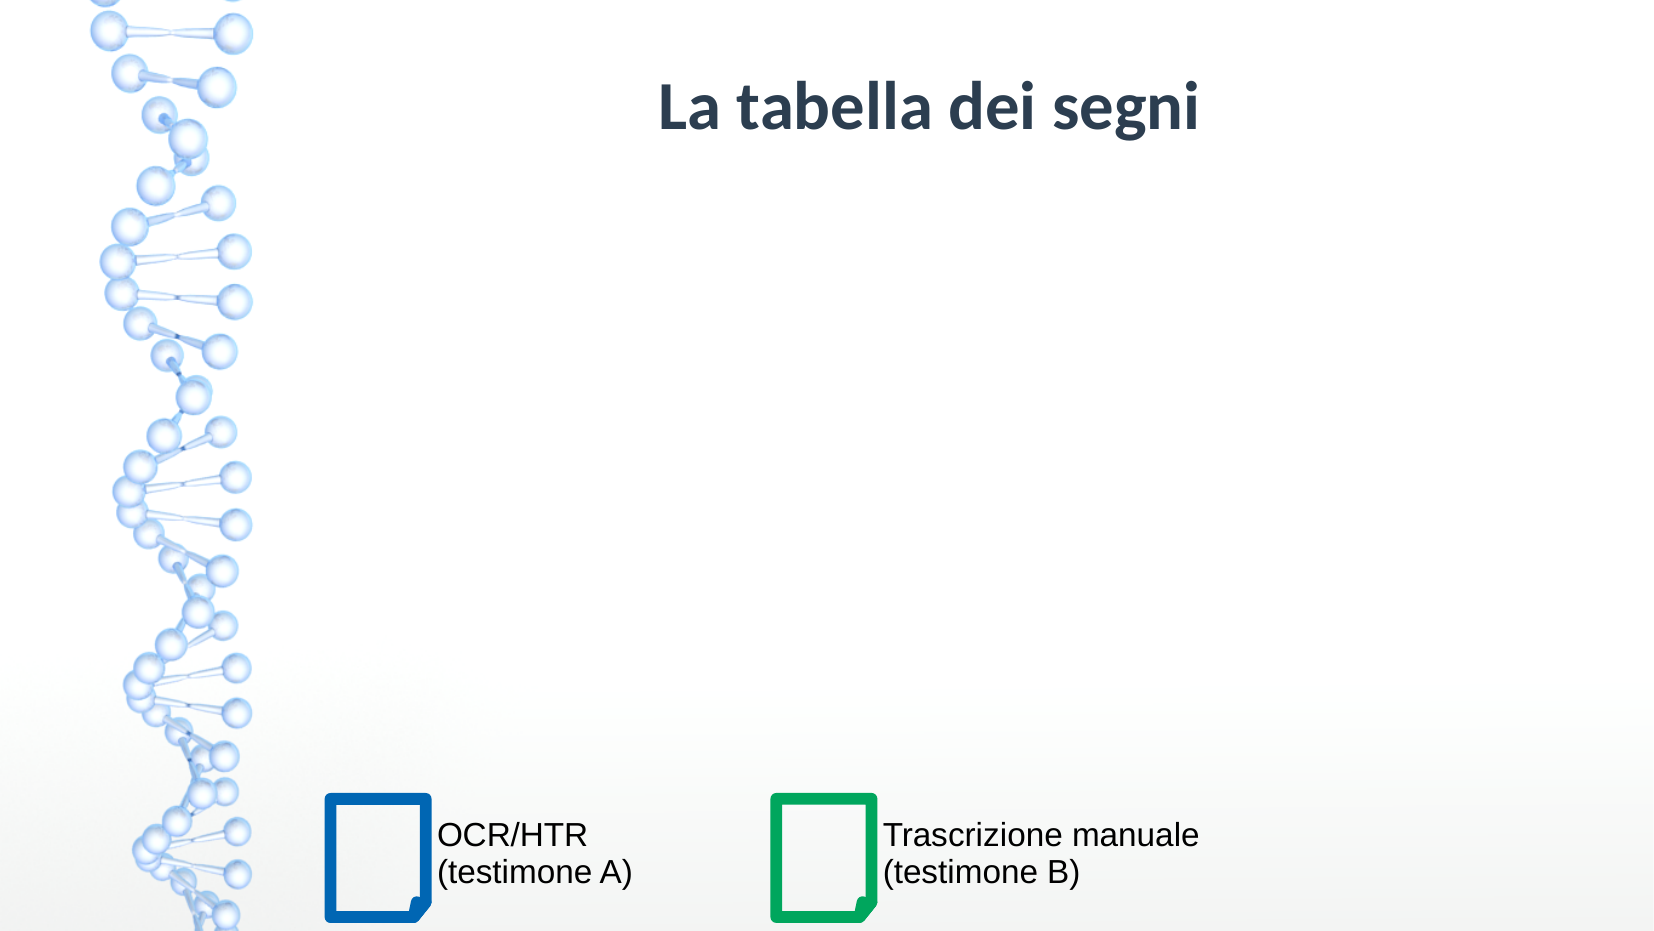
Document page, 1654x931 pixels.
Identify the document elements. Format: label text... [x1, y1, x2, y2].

title La tabella dei segni [265, 35, 1595, 189]
text_box OCR/HTR (testimone A) [432, 809, 648, 898]
picture [0, 0, 1654, 931]
text_box Trascrizione manuale (testimone B) [868, 809, 1216, 918]
